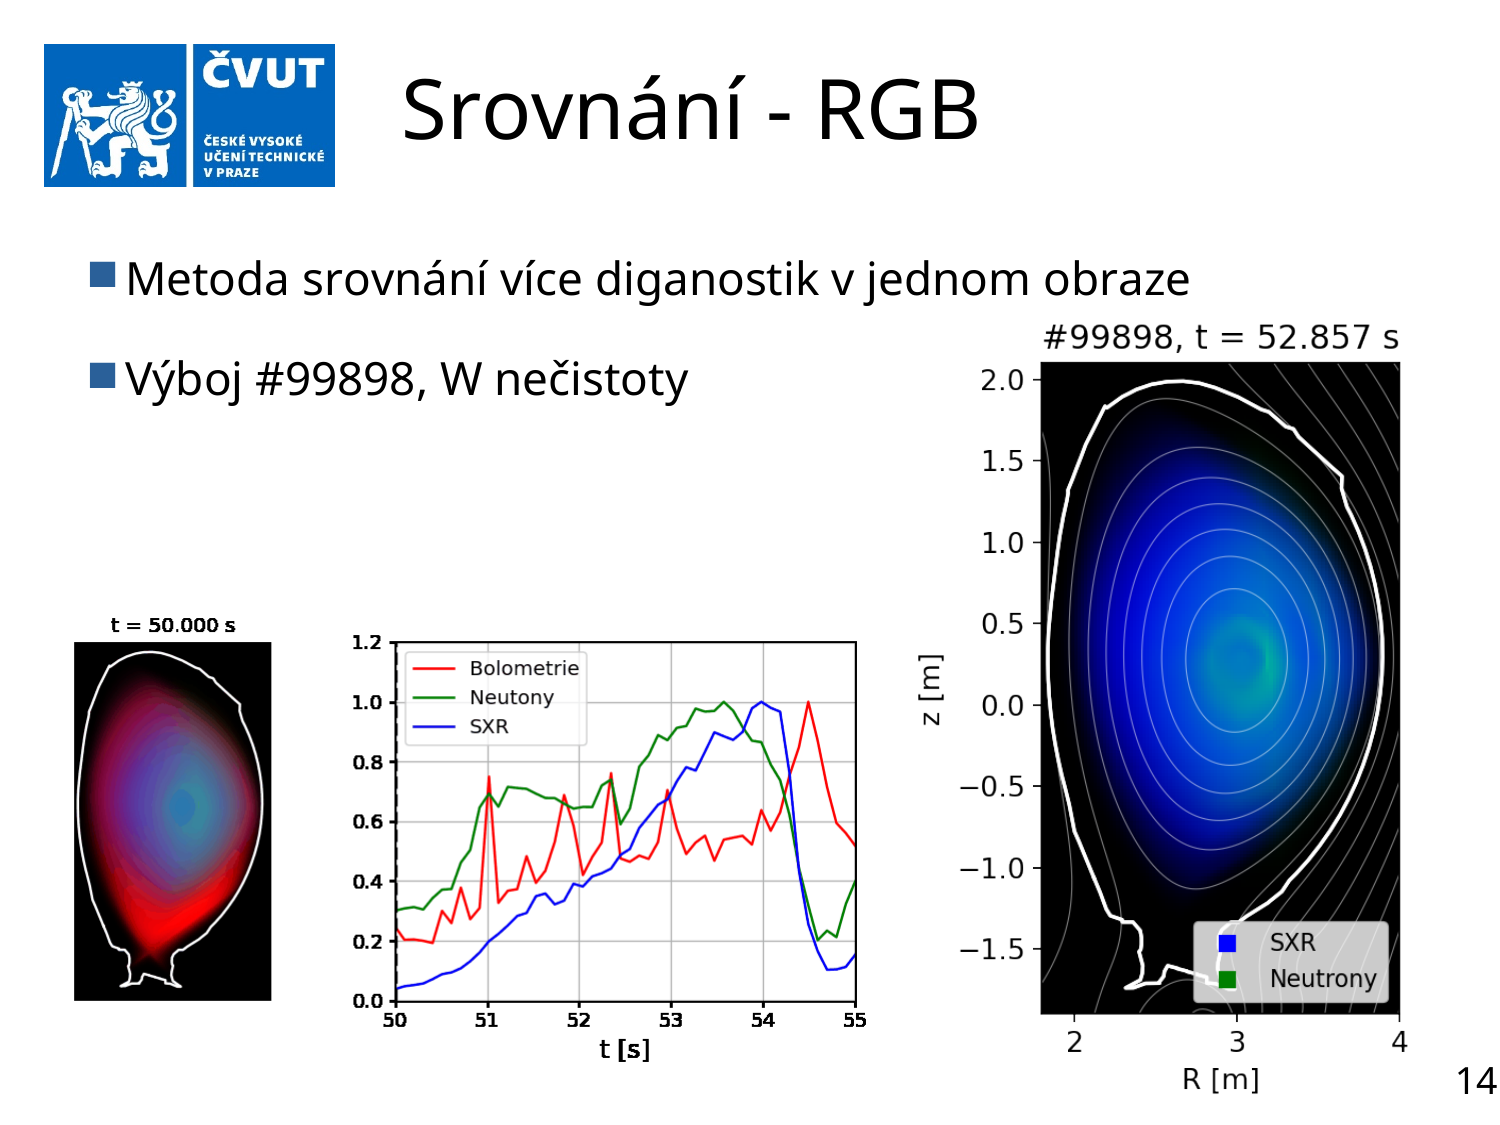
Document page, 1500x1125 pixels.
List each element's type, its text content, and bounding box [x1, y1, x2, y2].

text_box Metoda srovnání více diganostik v jednom obraze Výboj #99898, W nečistoty [75, 241, 1411, 586]
title Srovnání - RGB [386, 60, 1291, 180]
picture [44, 44, 335, 187]
text_box <number> [1440, 1050, 1500, 1125]
picture [0, 599, 886, 1080]
picture [915, 284, 1425, 1125]
